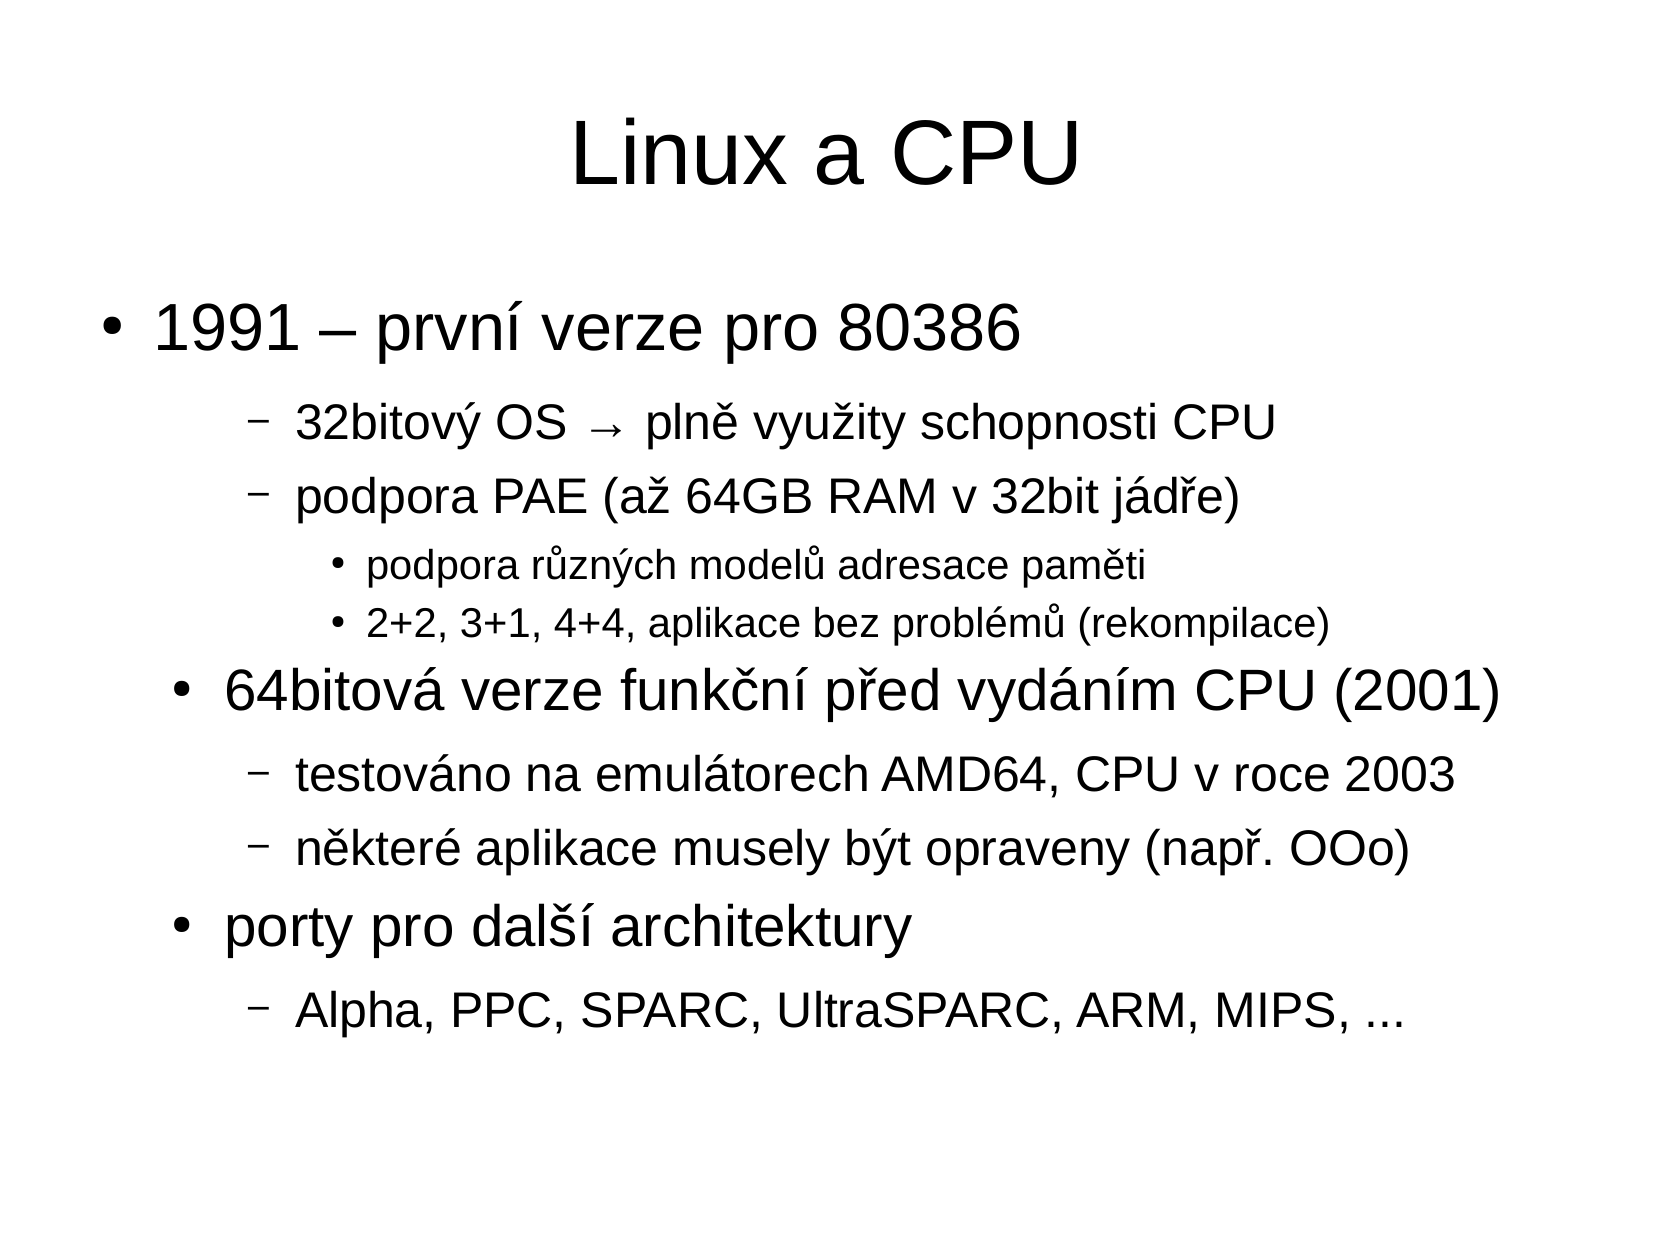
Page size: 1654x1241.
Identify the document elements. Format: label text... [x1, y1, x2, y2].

title Linux a CPU [82, 56, 1571, 250]
list 1991 – první verze pro 80386 32bitový OS → plně využity schopnosti CPU podpora PAE (až 64GB RAM v 32bit jádře) podpora různých modelů adresace paměti 2+2, 3+1, 4+4, aplikace bez problémů (rekompilace) 64bitová verze funkční před vydáním CPU (2001) testováno na emulátorech AMD64, CPU v roce 2003 některé aplikace musely být opraveny (např. OOo) porty pro další architektury Alpha, PPC, SPARC, UltraSPARC, ARM, MIPS, ... [82, 290, 1571, 1094]
